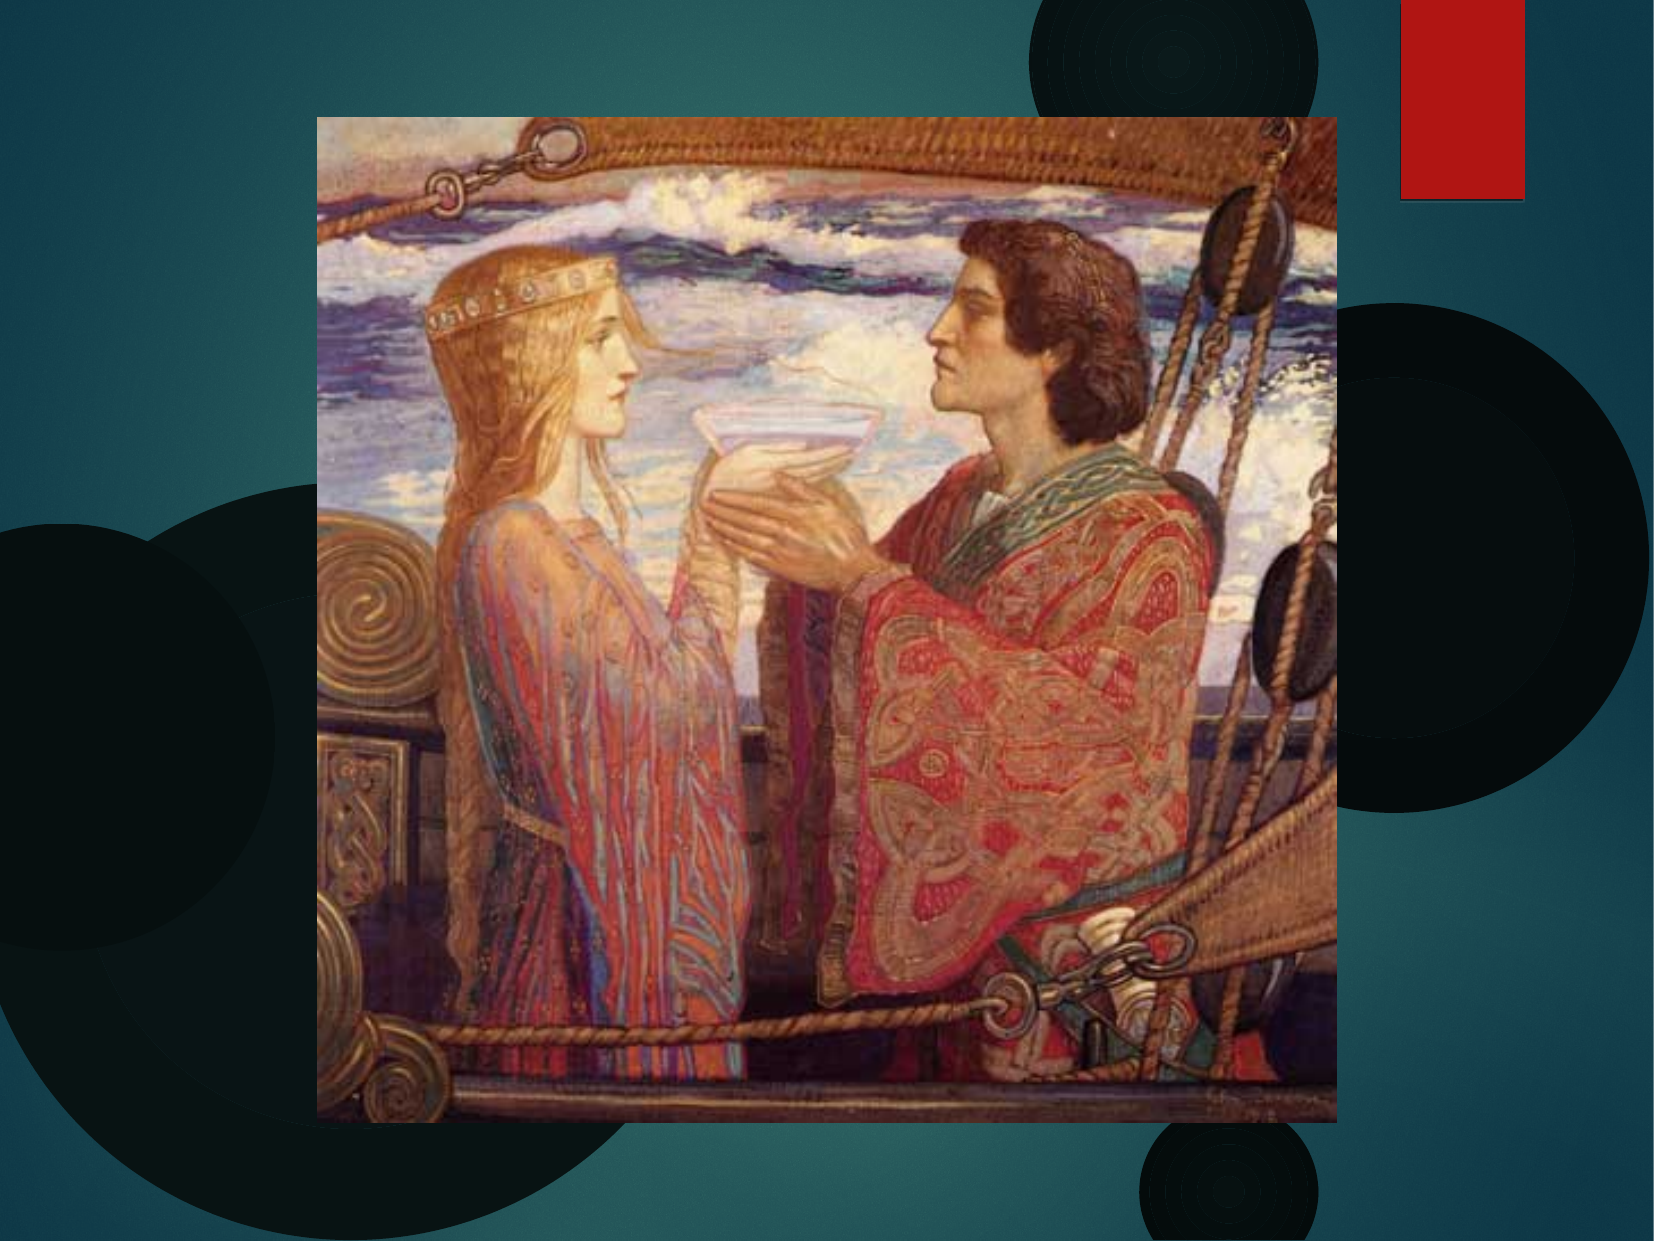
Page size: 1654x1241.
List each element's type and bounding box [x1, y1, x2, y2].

picture [317, 117, 1337, 1123]
